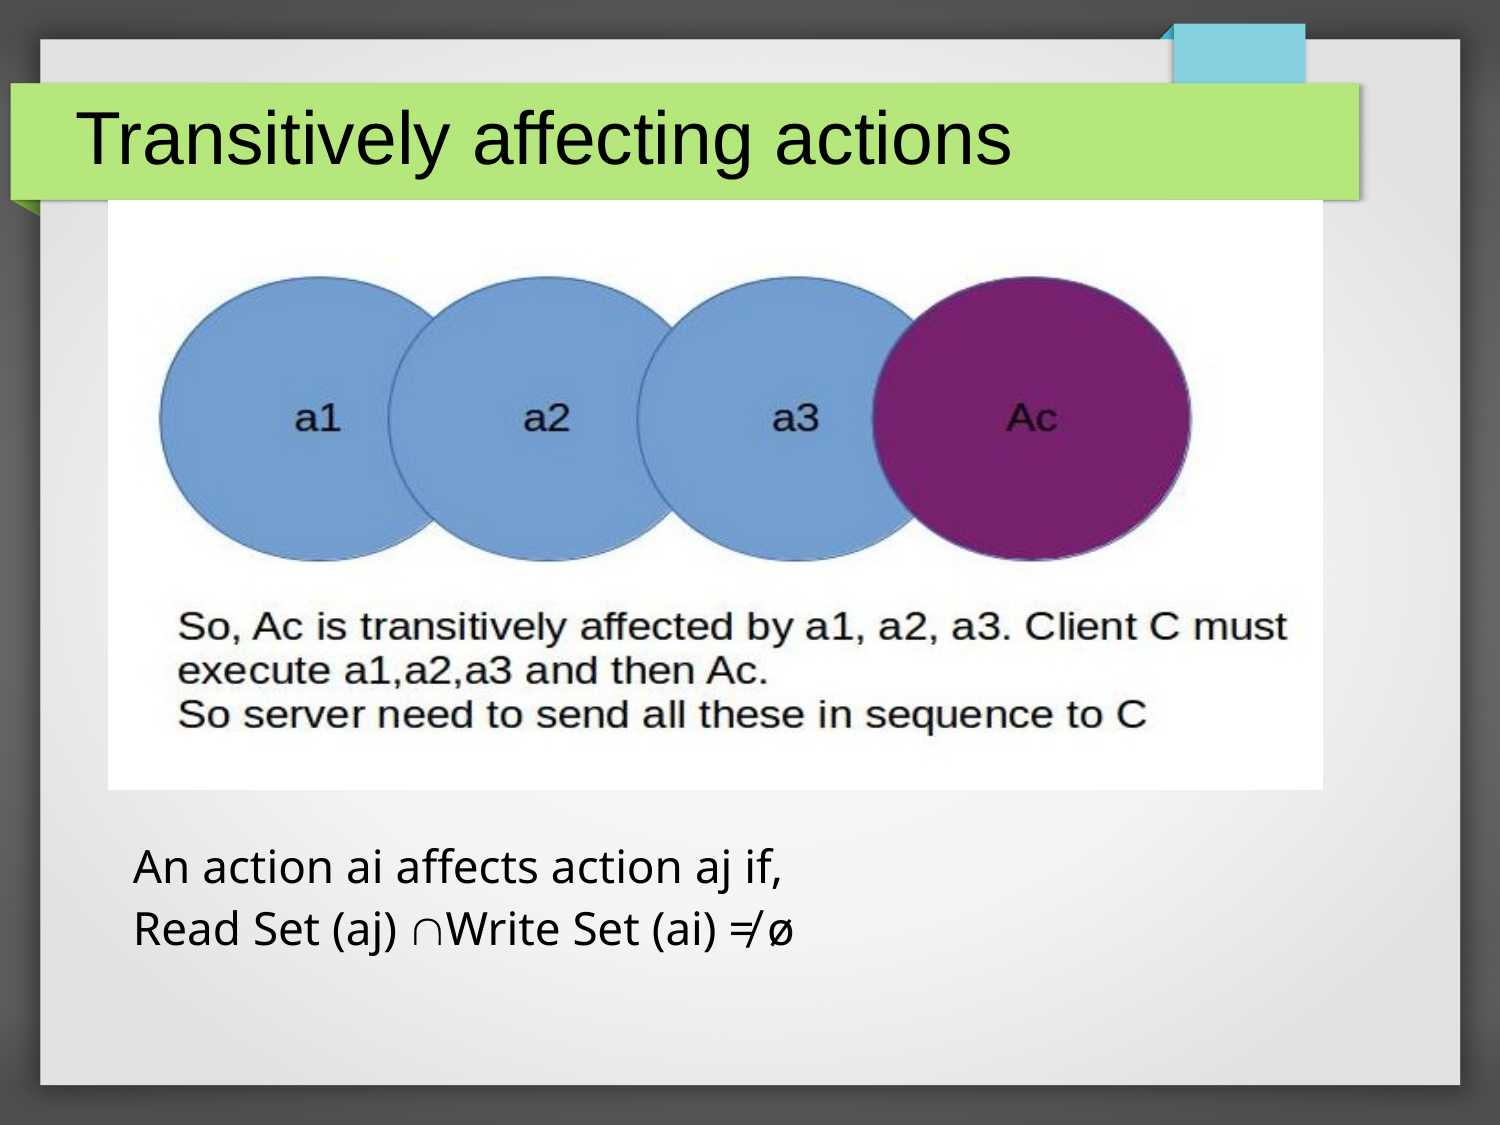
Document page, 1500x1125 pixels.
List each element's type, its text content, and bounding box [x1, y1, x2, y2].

title Transitively affecting actions [75, 44, 1425, 233]
text_box An action ai affects action aj if, Read Set (aj) Write Set (ai) ≠ ø [118, 826, 1335, 969]
picture [0, 0, 1500, 1125]
